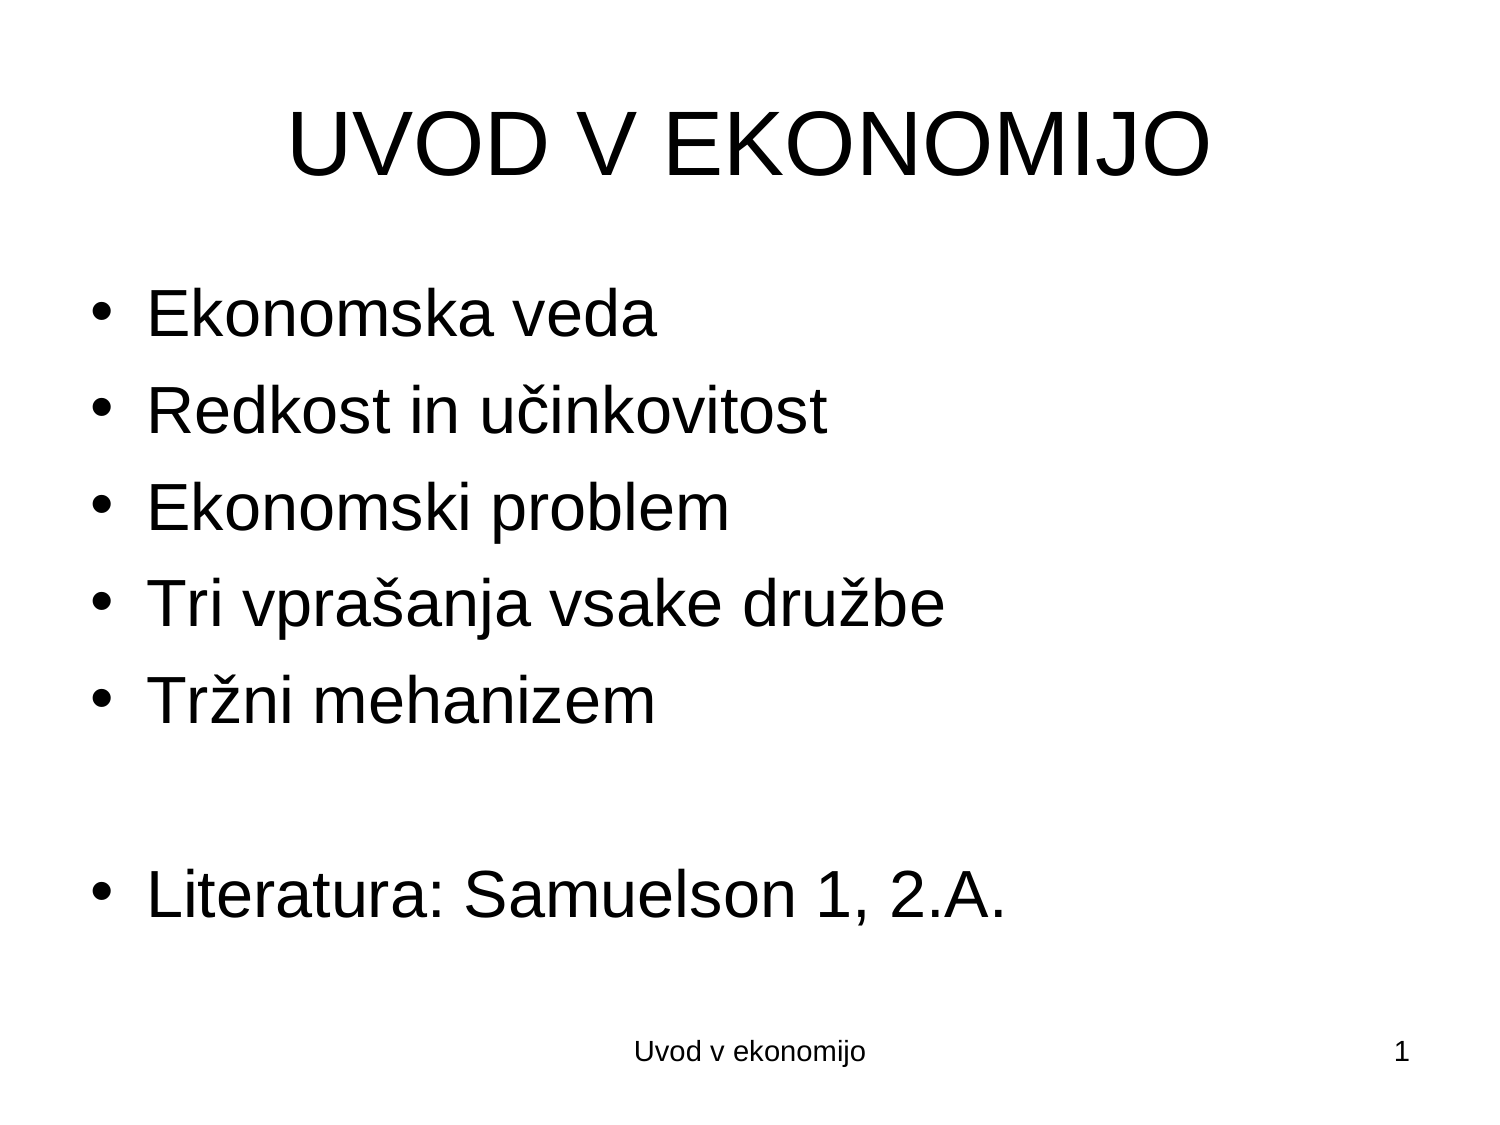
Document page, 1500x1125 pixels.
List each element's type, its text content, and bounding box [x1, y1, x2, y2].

text_box <number> [1074, 1024, 1426, 1103]
title UVOD V EKONOMIJO [75, 45, 1426, 233]
text_box Uvod v ekonomijo [512, 1024, 988, 1103]
list Ekonomska veda Redkost in učinkovitost Ekonomski problem Tri vprašanja vsake družbe Tržni mehanizem Literatura: Samuelson 1, 2.A. [75, 262, 1426, 1006]
